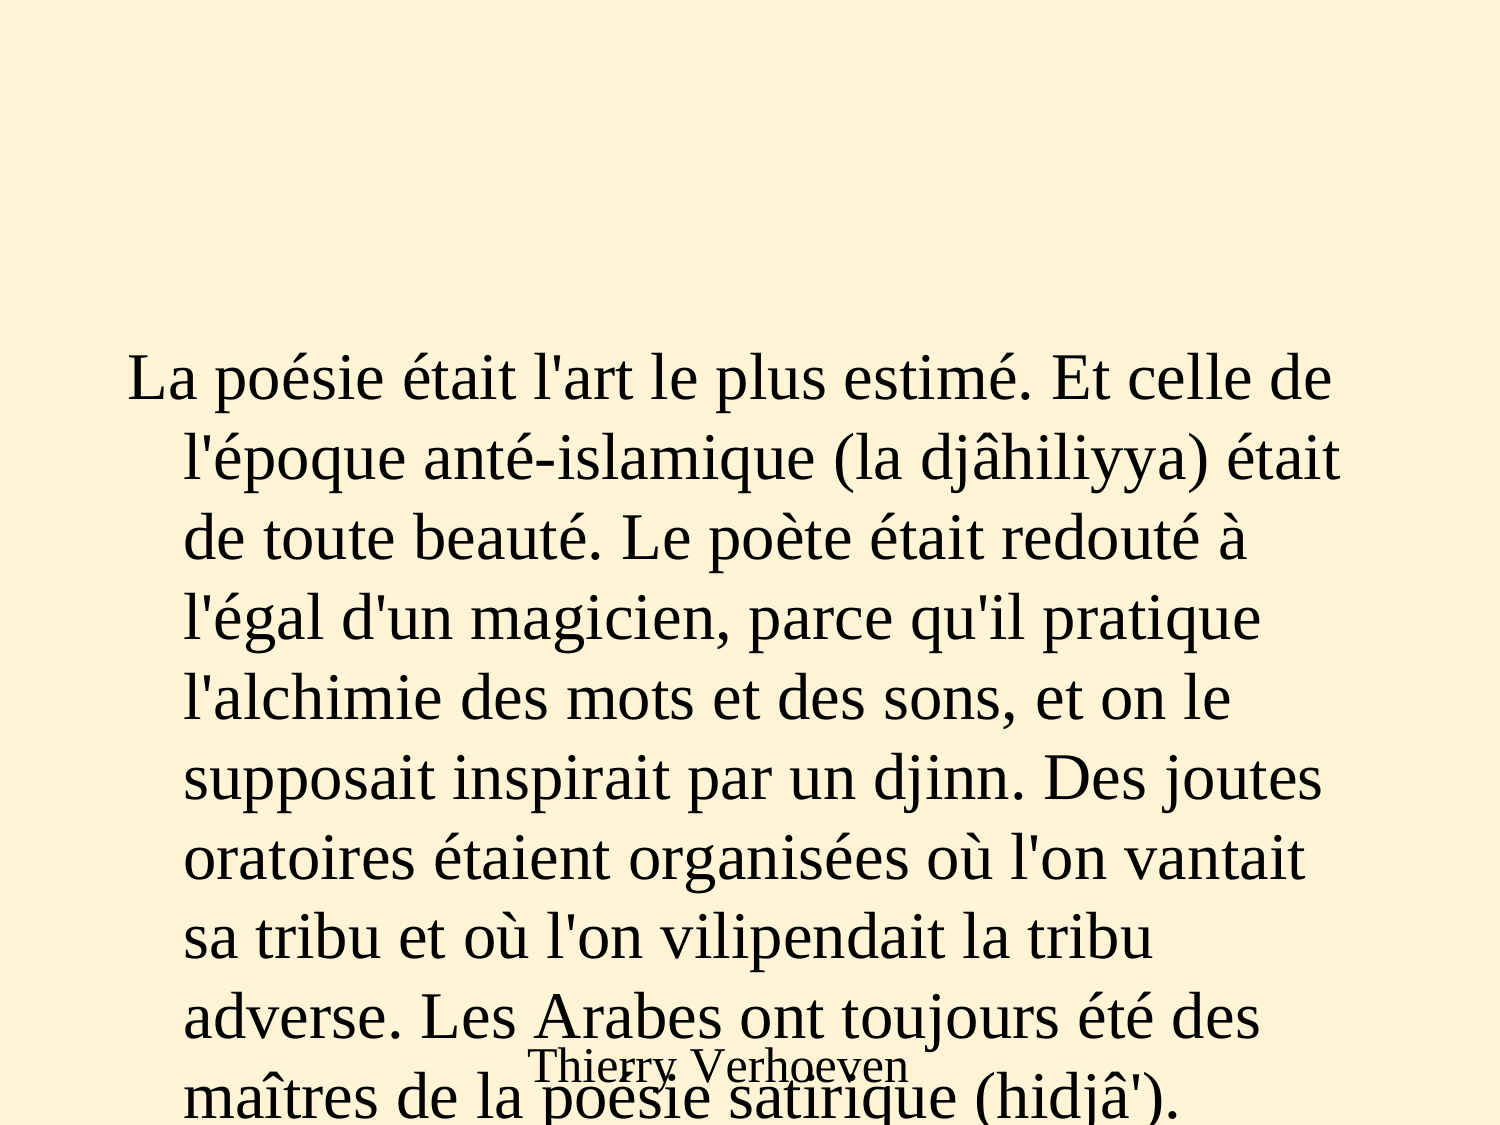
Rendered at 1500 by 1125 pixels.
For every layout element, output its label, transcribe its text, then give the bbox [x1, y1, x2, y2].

list La poésie était l'art le plus estimé. Et celle de l'époque anté-islamique (la djâhiliyya) était de toute beauté. Le poète était redouté à l'égal d'un magicien, parce qu'il pratique l'alchimie des mots et des sons, et on le supposait inspirait par un djinn. Des joutes oratoires étaient organisées où l'on vantait sa tribu et où l'on vilipendait la tribu adverse. Les Arabes ont toujours été des maîtres de la poésie satirique (hidjâ'). [112, 324, 1388, 1000]
